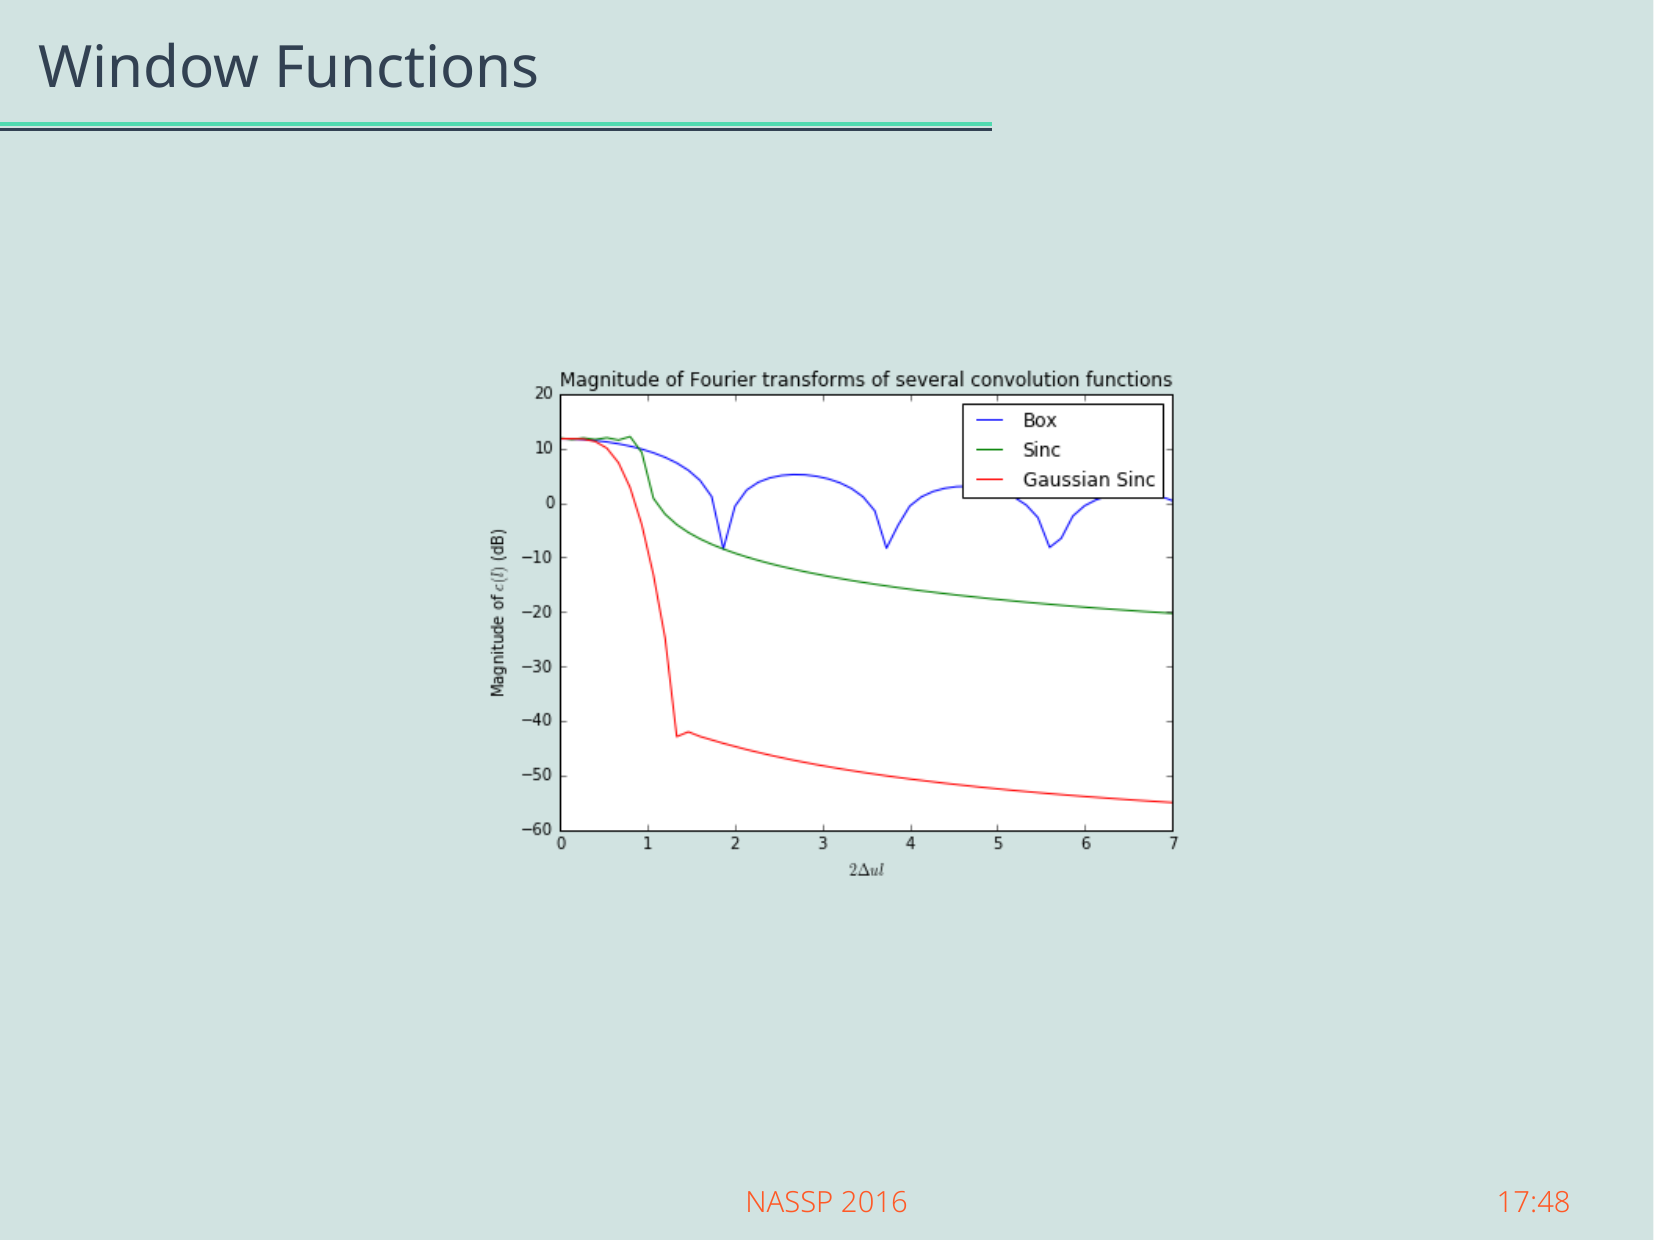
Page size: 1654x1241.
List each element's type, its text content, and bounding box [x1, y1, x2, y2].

text_box Window Functions [23, 17, 1063, 103]
picture [477, 360, 1188, 890]
